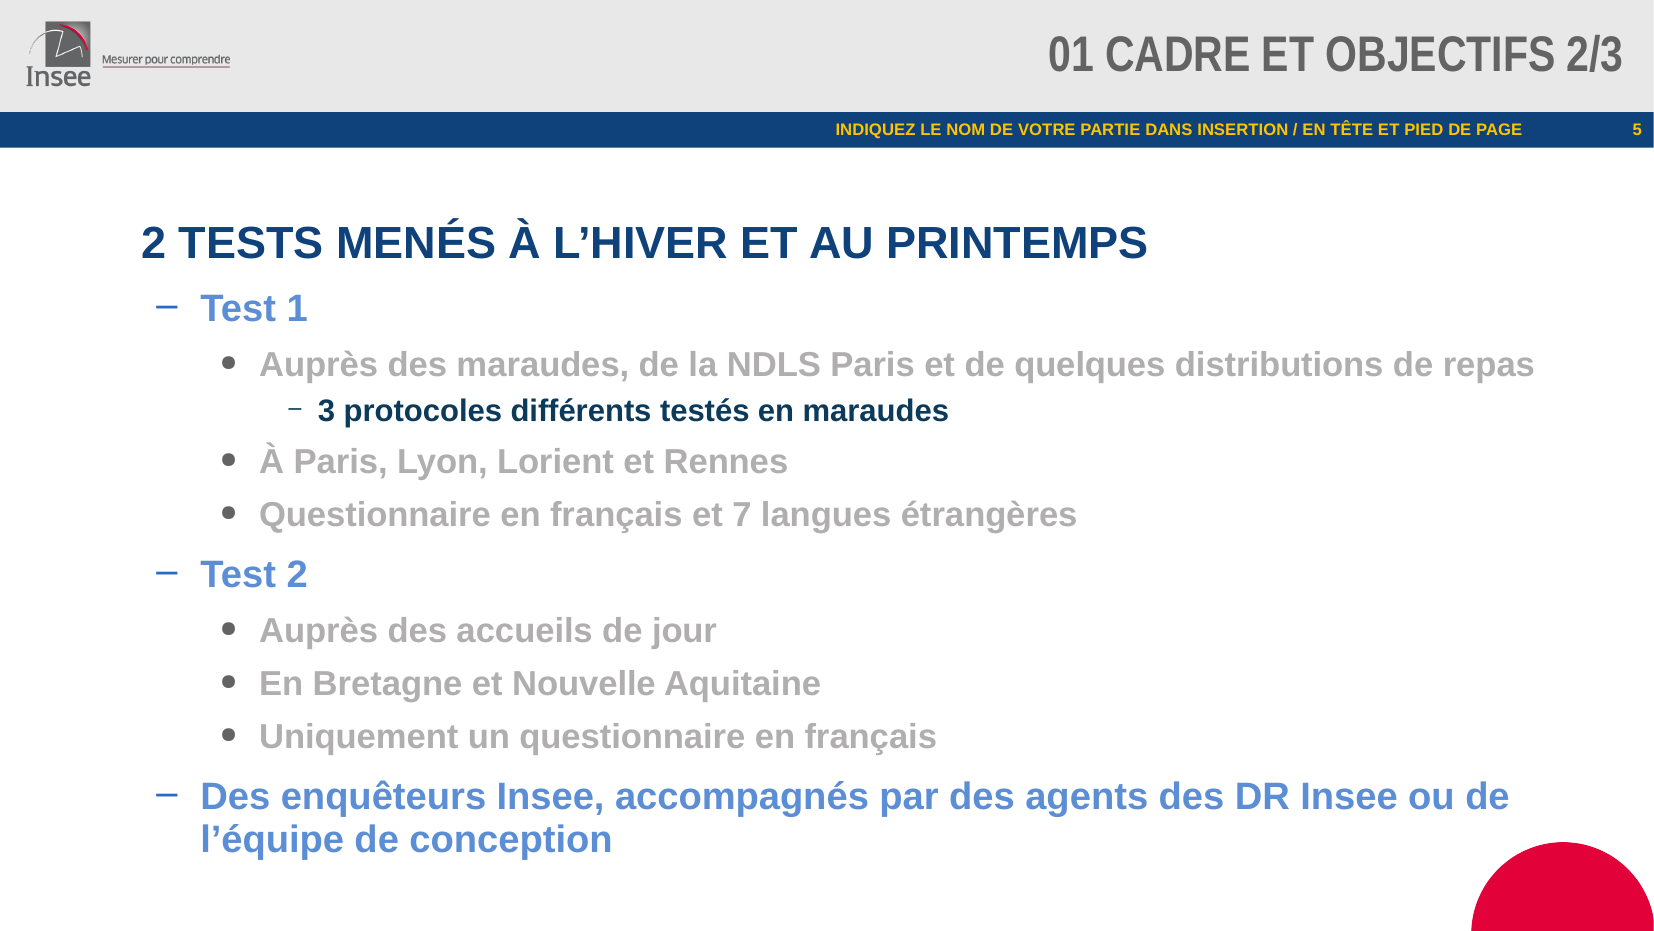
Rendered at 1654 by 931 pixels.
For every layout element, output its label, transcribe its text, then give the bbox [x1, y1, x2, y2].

picture [23, 0, 230, 89]
title 01 cadre et objectifs 2/3 [265, 0, 1625, 107]
list 2 tests menés à l’hiver et au printemps Test 1 Auprès des maraudes, de la NDLS Paris et de quelques distributions de repas 3 protocoles différents testés en maraudes À Paris, Lyon, Lorient et Rennes Questionnaire en français et 7 langues étrangères Test 2 Auprès des accueils de jour En Bretagne et Nouvelle Aquitaine Uniquement un questionnaire en français Des enquêteurs Insee, accompagnés par des agents des DR Insee ou de l’équipe de conception [82, 217, 1571, 861]
picture [1471, 842, 1654, 931]
